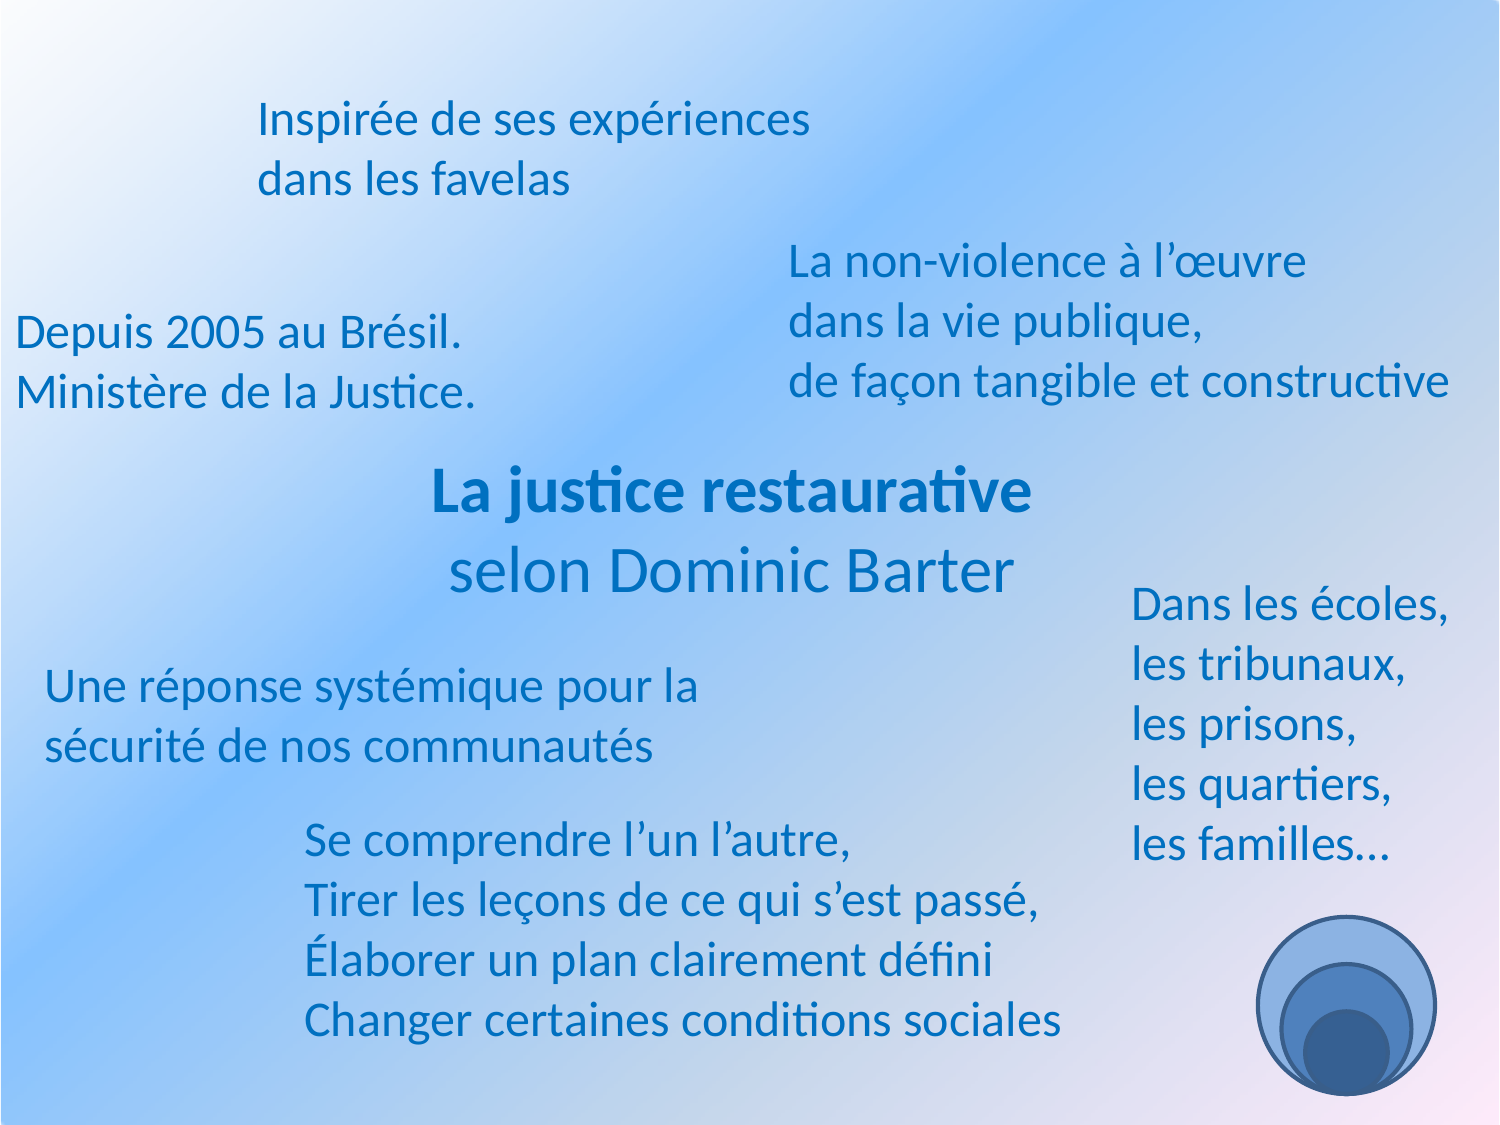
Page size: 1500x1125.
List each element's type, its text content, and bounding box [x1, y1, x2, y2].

text_box Dans les écoles, les tribunaux, les prisons, les quartiers, les familles… [1116, 562, 1500, 881]
text_box Se comprendre l’un l’autre, Tirer les leçons de ce qui s’est passé, Élaborer un plan clairement défini Changer certaines conditions sociales [289, 798, 1105, 1057]
text_box [1257, 916, 1436, 1094]
text_box Depuis 2005 au Brésil. Ministère de la Justice. [0, 290, 520, 427]
text_box Une réponse systémique pour la sécurité de nos communautés [29, 645, 727, 782]
text_box La non-violence à l’œuvre dans la vie publique, de façon tangible et constructive [773, 219, 1500, 417]
title La justice restaurative selon Dominic Barter [348, 432, 1117, 621]
text_box Inspirée de ses expériences dans les favelas [242, 78, 916, 215]
